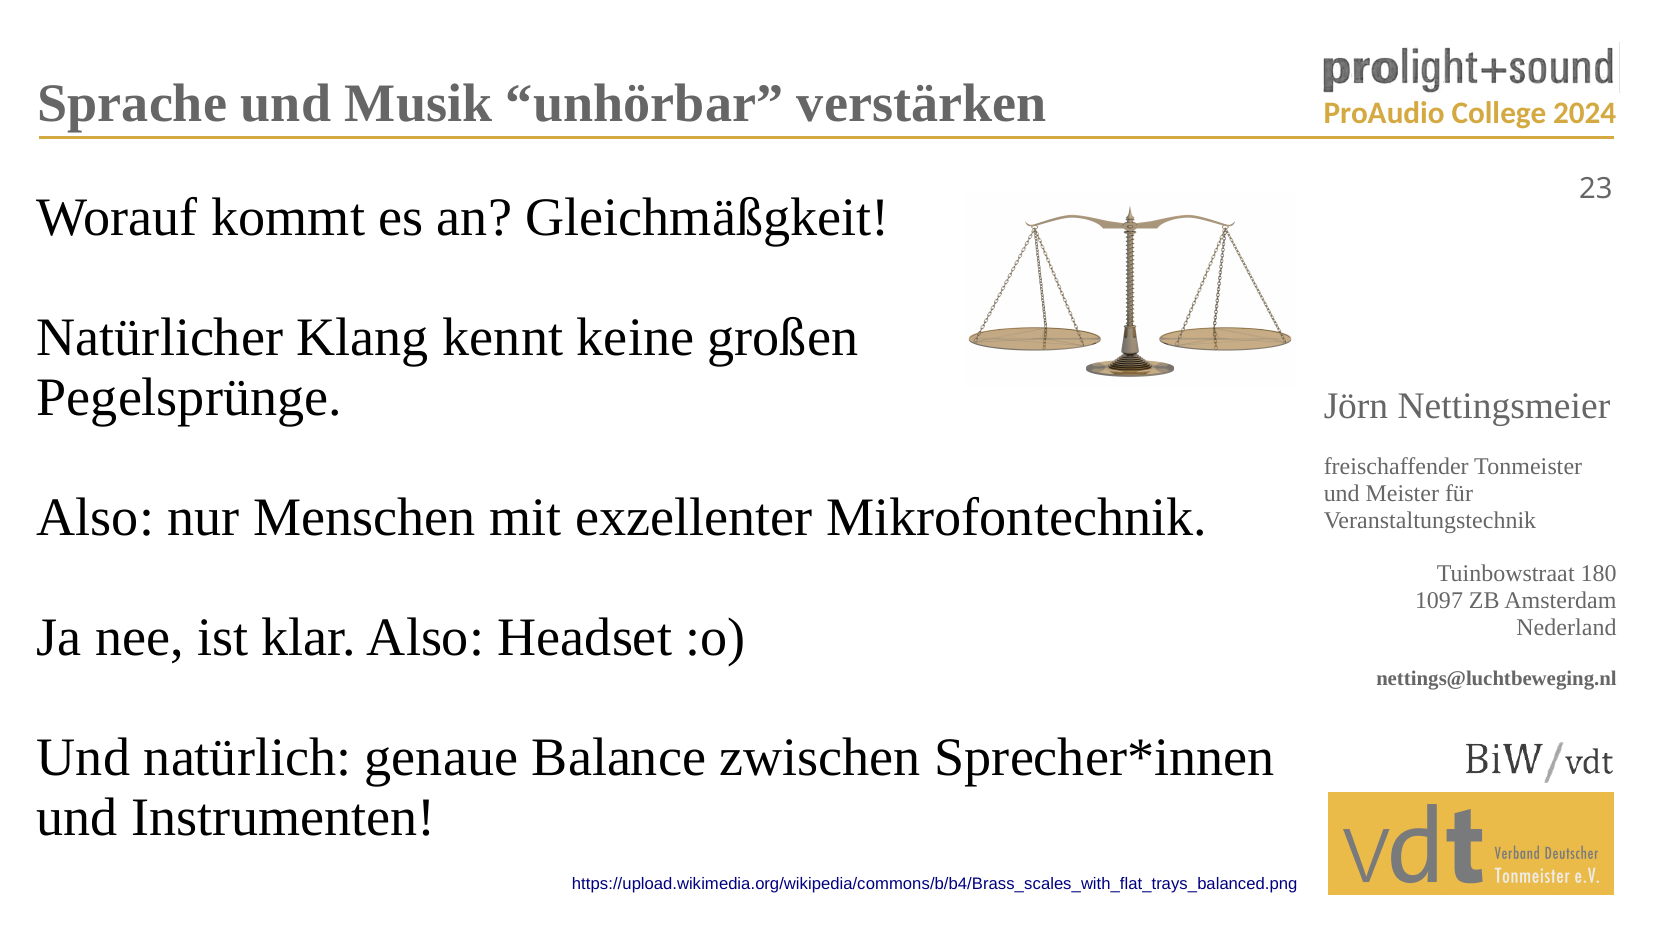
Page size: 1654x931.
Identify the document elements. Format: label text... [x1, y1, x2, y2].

picture [1318, 42, 1620, 93]
title Sprache und Musik “unhörbar” verstärken [37, 43, 1275, 164]
list Worauf kommt es an? Gleichmäßgkeit! Natürlicher Klang kennt keine großen Pegelsprünge. Also: nur Menschen mit exzellenter Mikrofontechnik. Ja nee, ist klar. Also: Headset :o) Und natürlich: genaue Balance zwischen Sprecher*innen und Instrumenten! [36, 187, 1312, 913]
text_box https://upload.wikimedia.org/wikipedia/commons/b/b4/Brass_scales_with_flat_trays_balanced.png [495, 866, 1314, 908]
